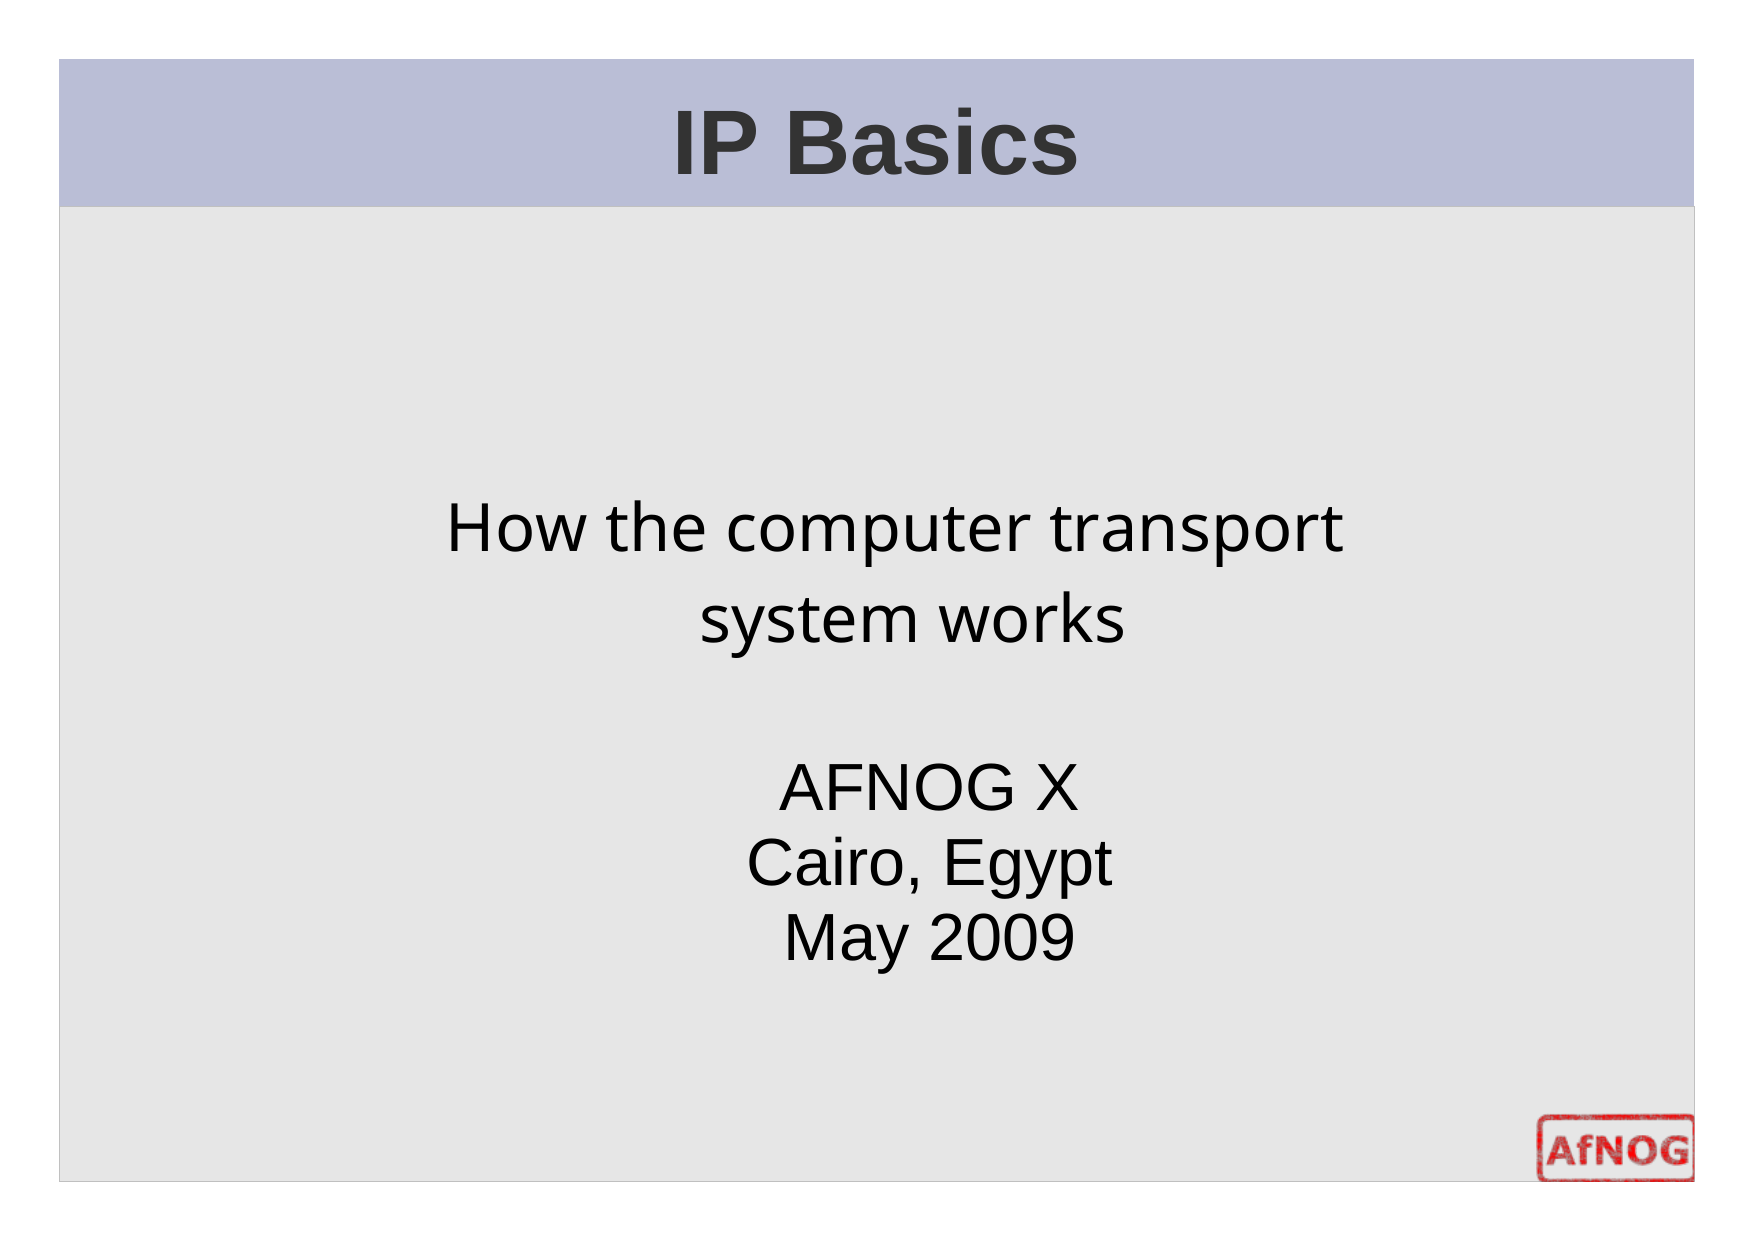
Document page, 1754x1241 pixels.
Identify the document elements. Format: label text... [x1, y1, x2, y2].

title IP Basics [59, 48, 1695, 237]
picture [1535, 1112, 1695, 1182]
text_box AFNOG X Cairo, Egypt May 2009 [679, 750, 1182, 975]
subtitle How the computer transport system works [179, 237, 1576, 925]
